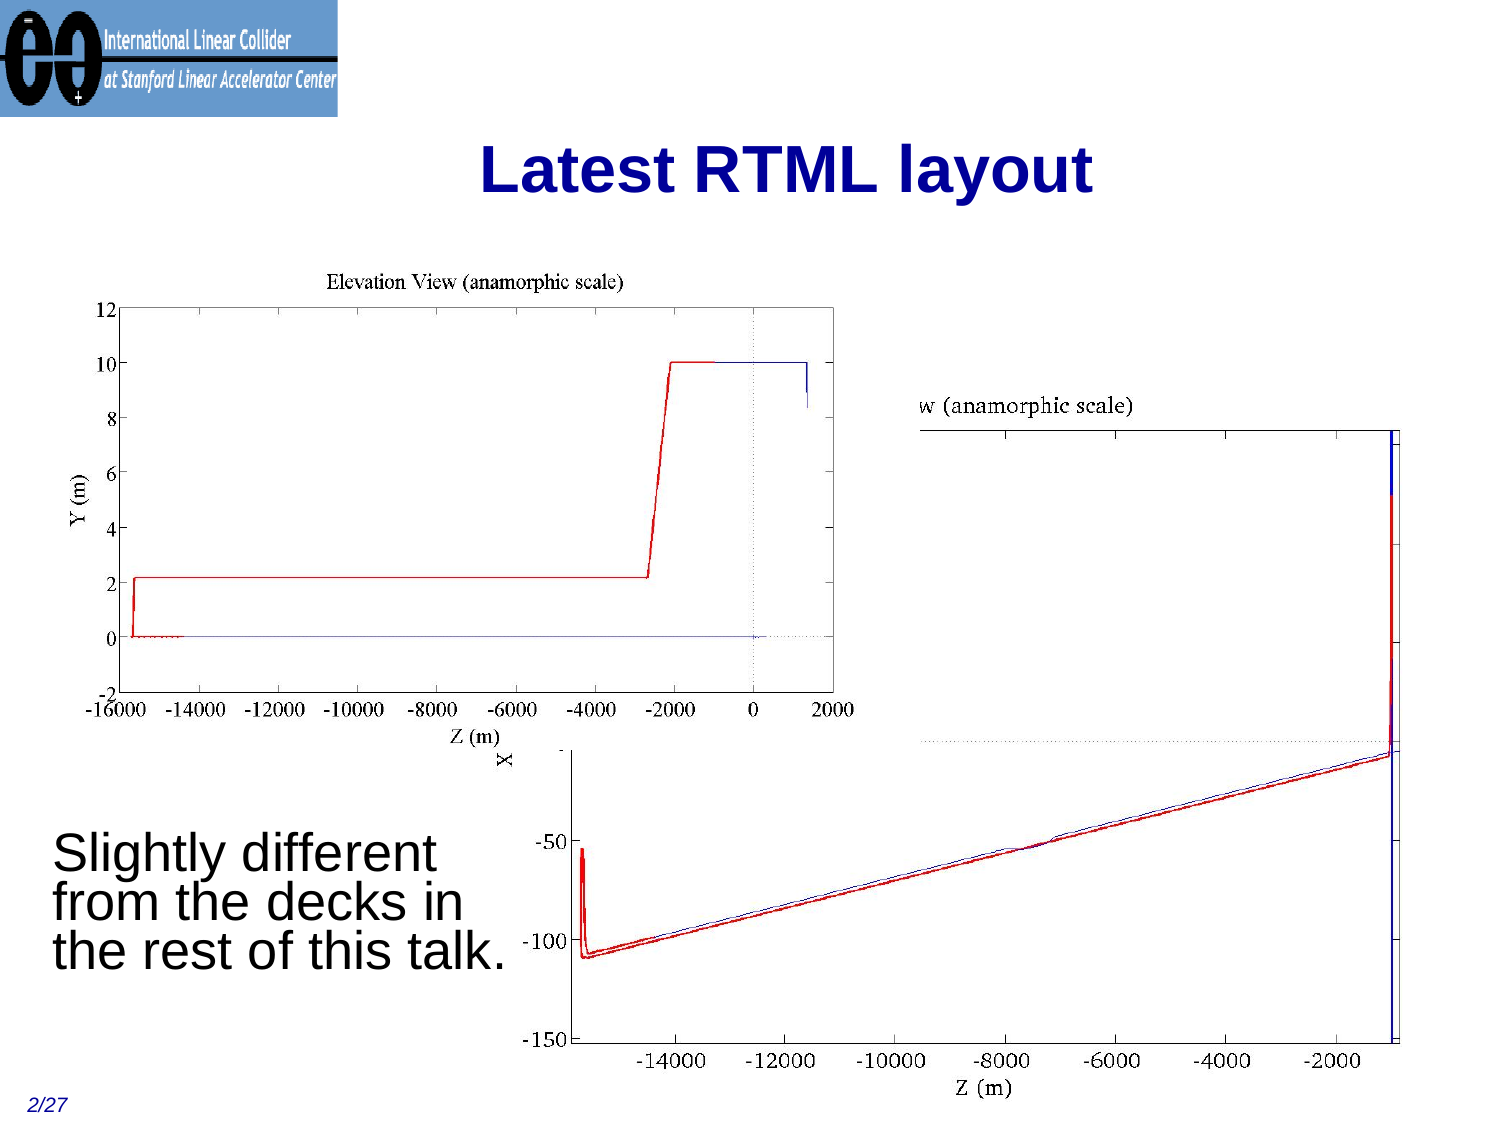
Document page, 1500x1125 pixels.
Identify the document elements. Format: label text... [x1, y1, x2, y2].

picture [0, 266, 1500, 1125]
title Latest RTML layout [337, 87, 1237, 263]
picture [0, 0, 338, 117]
text_box Slightly different from the decks in the rest of this talk. [37, 825, 526, 999]
